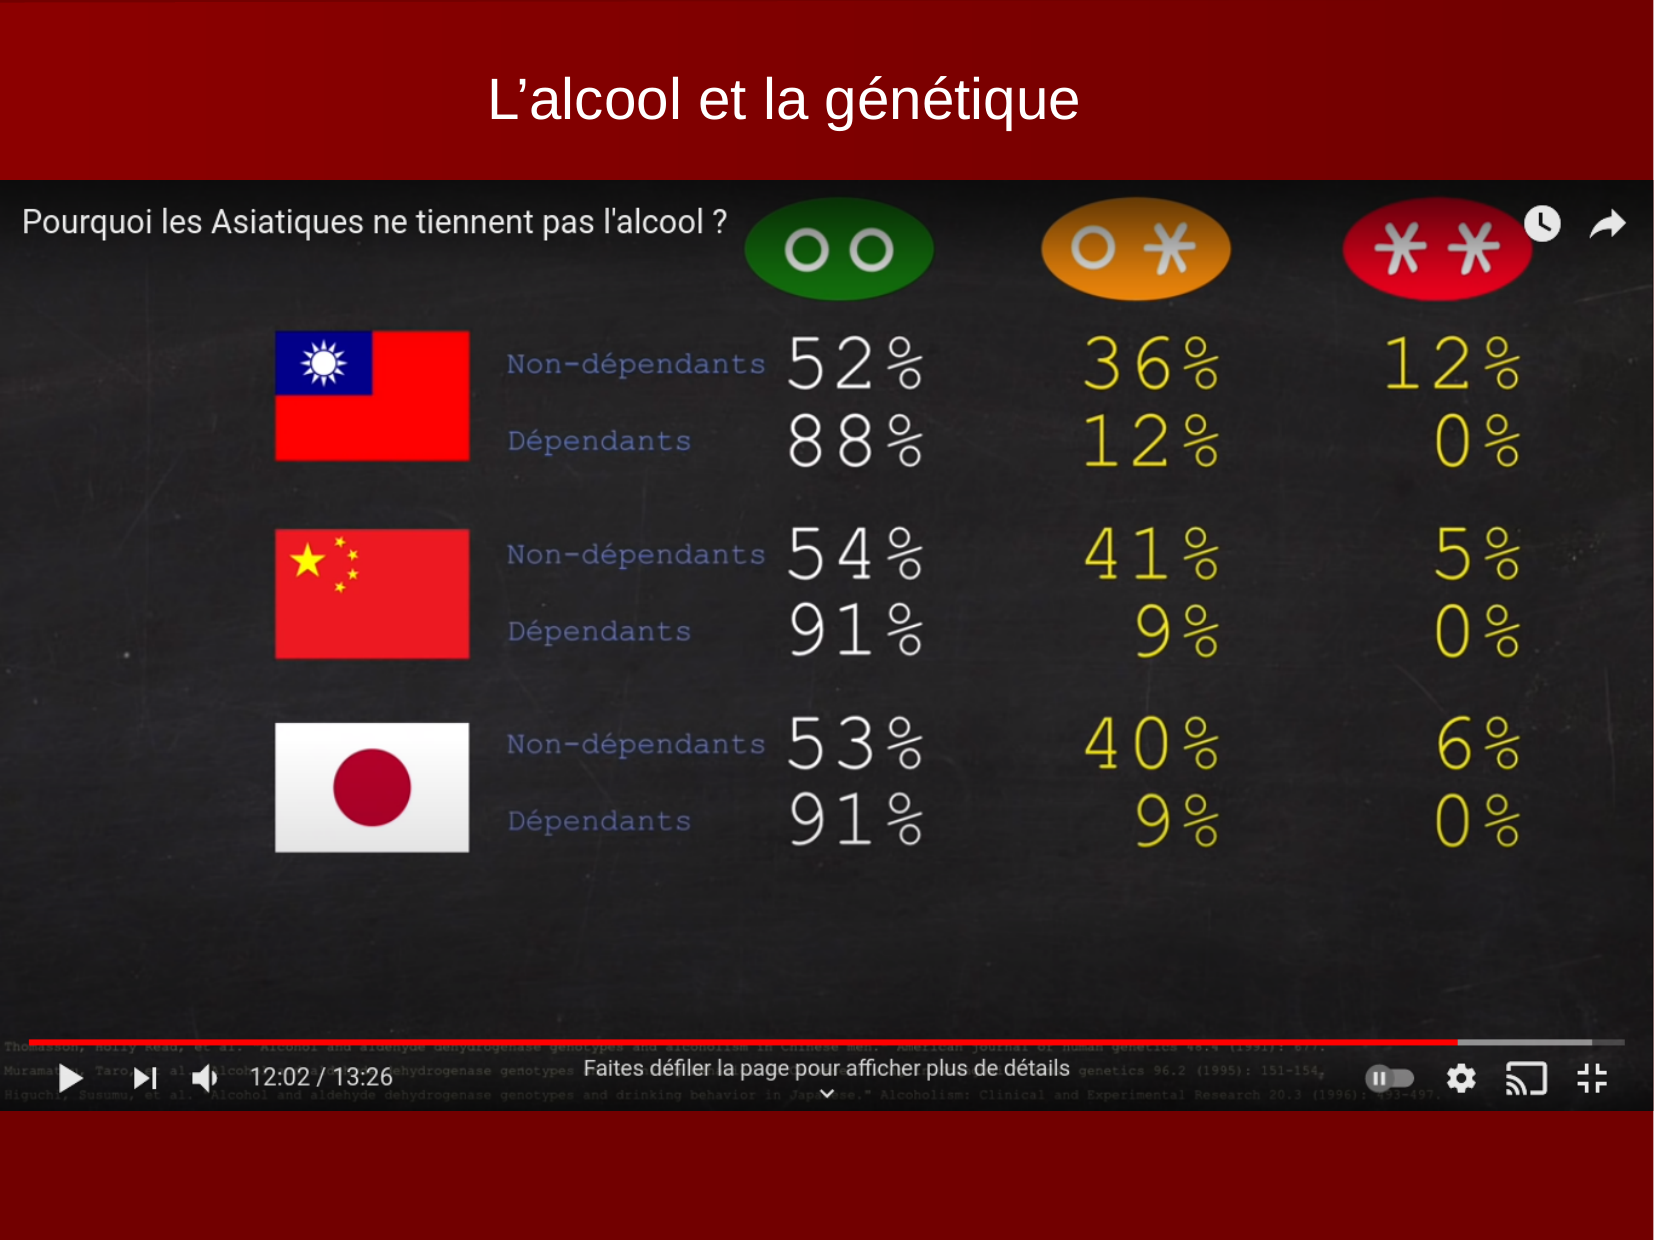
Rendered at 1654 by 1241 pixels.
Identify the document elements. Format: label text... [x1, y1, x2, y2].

text_box L’alcool et la génétique [472, 59, 1335, 139]
picture [0, 180, 1654, 1111]
